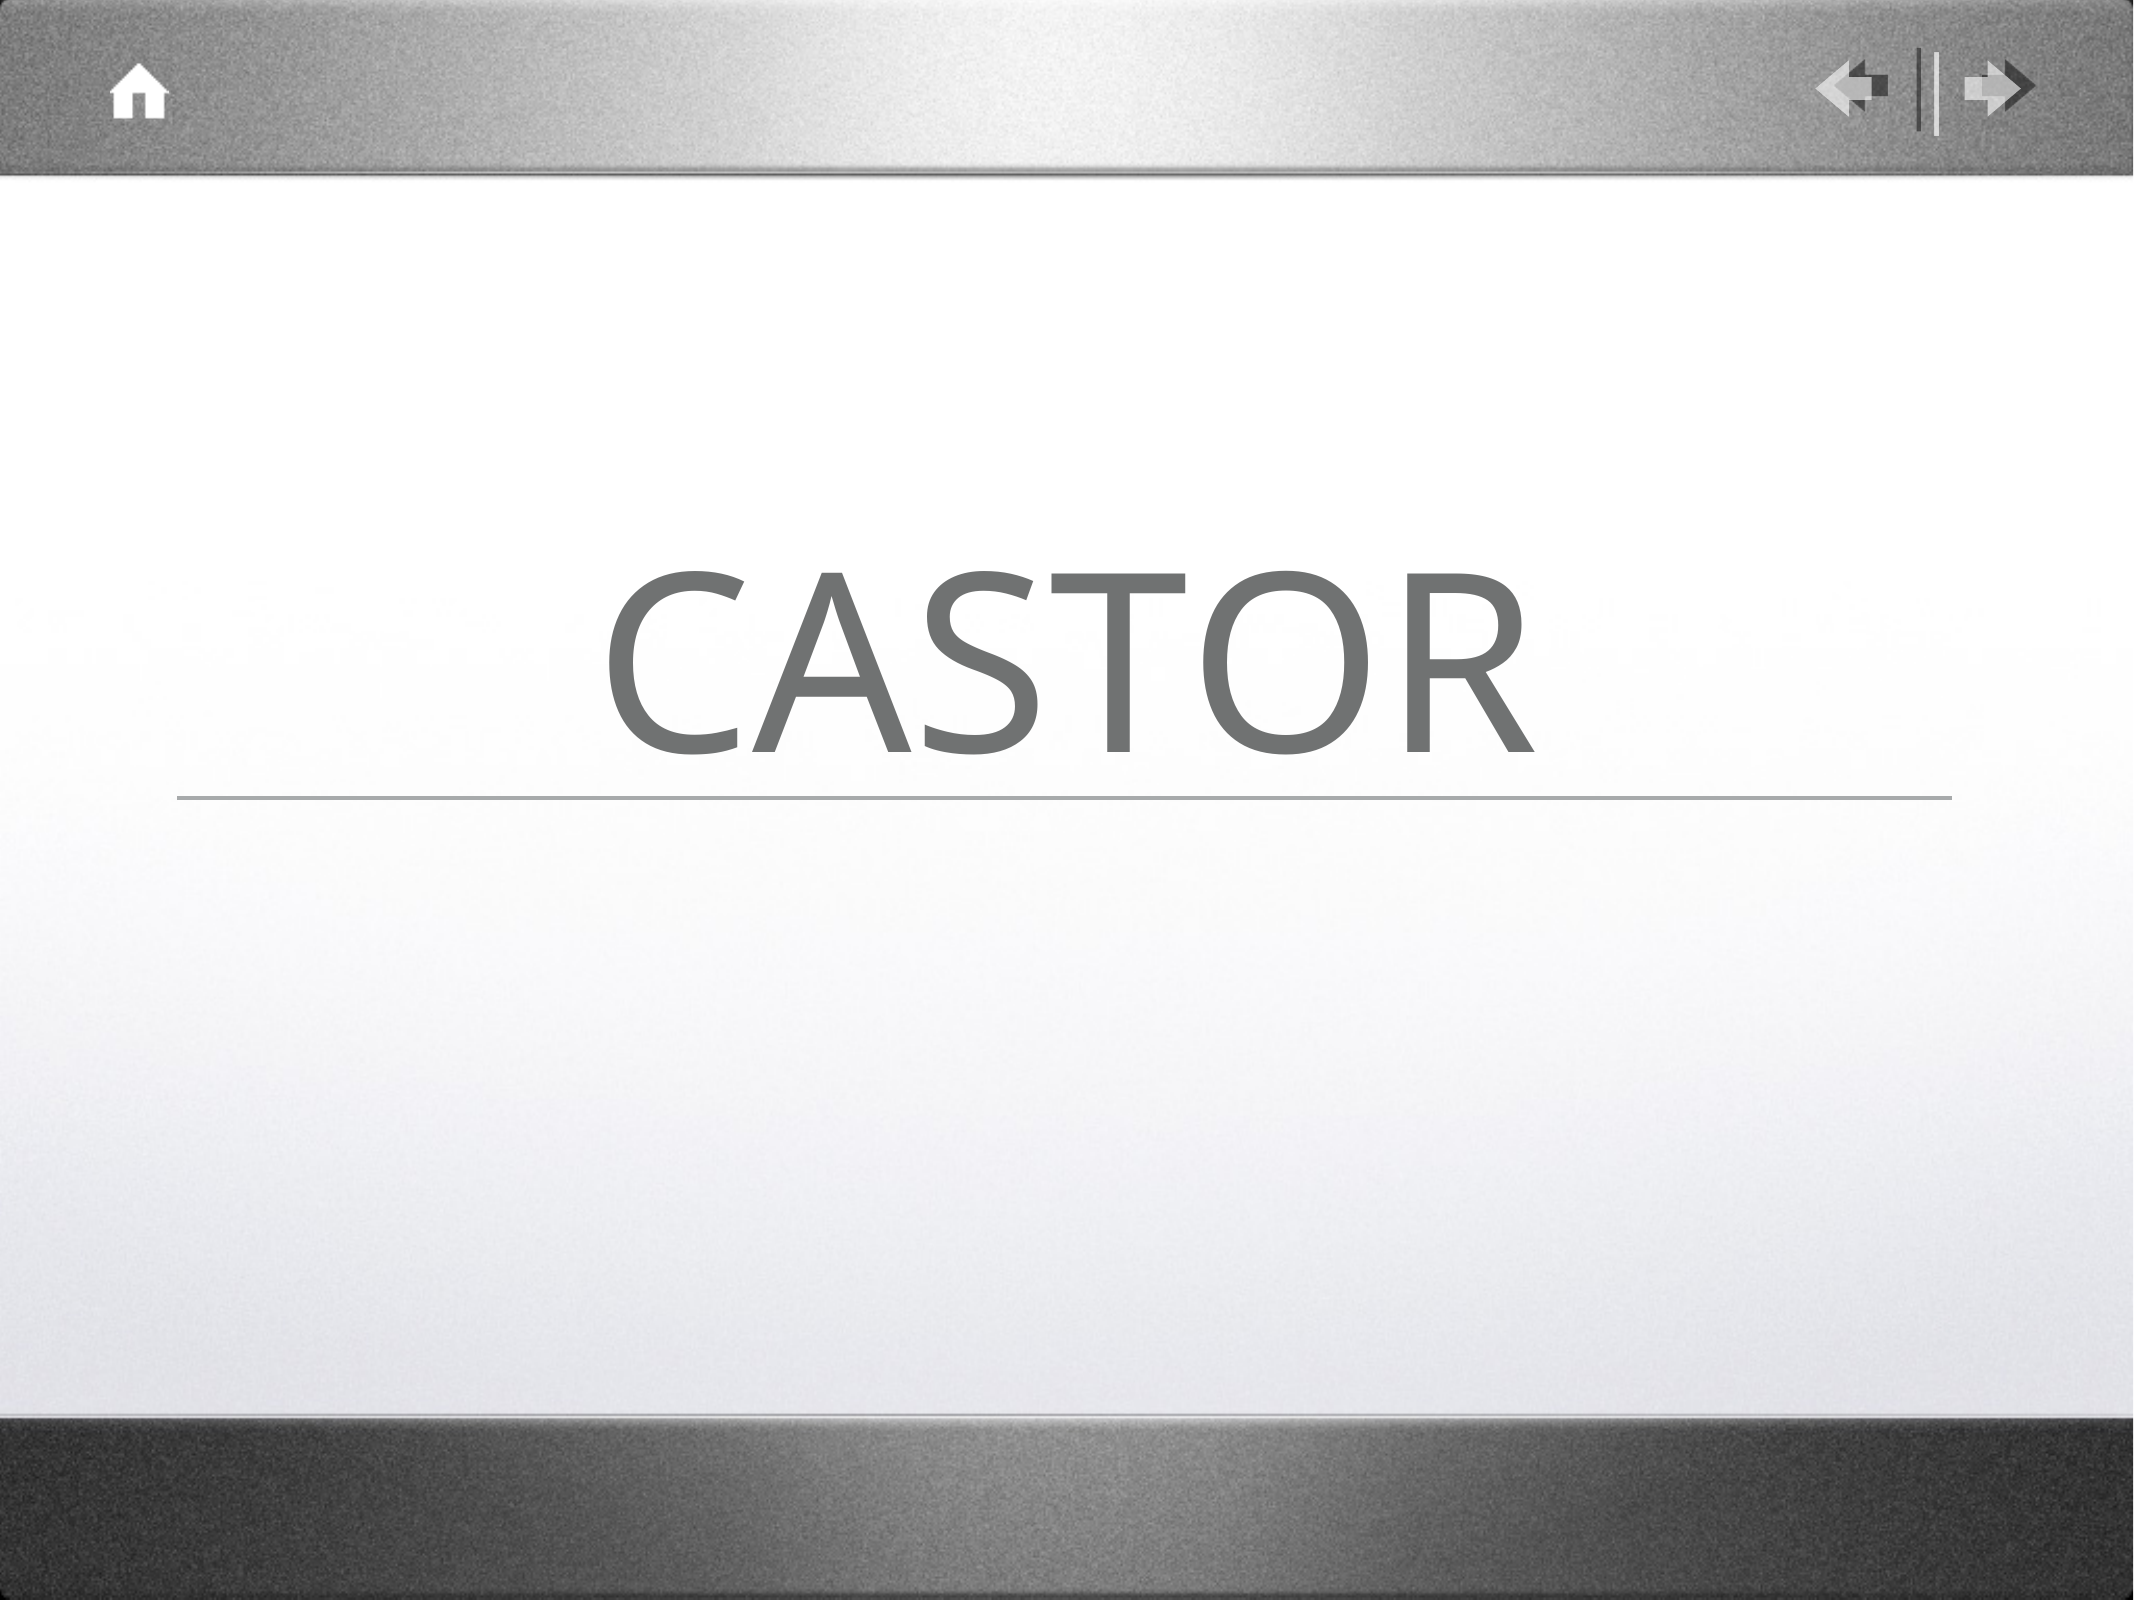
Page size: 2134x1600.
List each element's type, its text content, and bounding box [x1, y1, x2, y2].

title CASTOR [208, 248, 1925, 811]
picture [0, 0, 2134, 1600]
